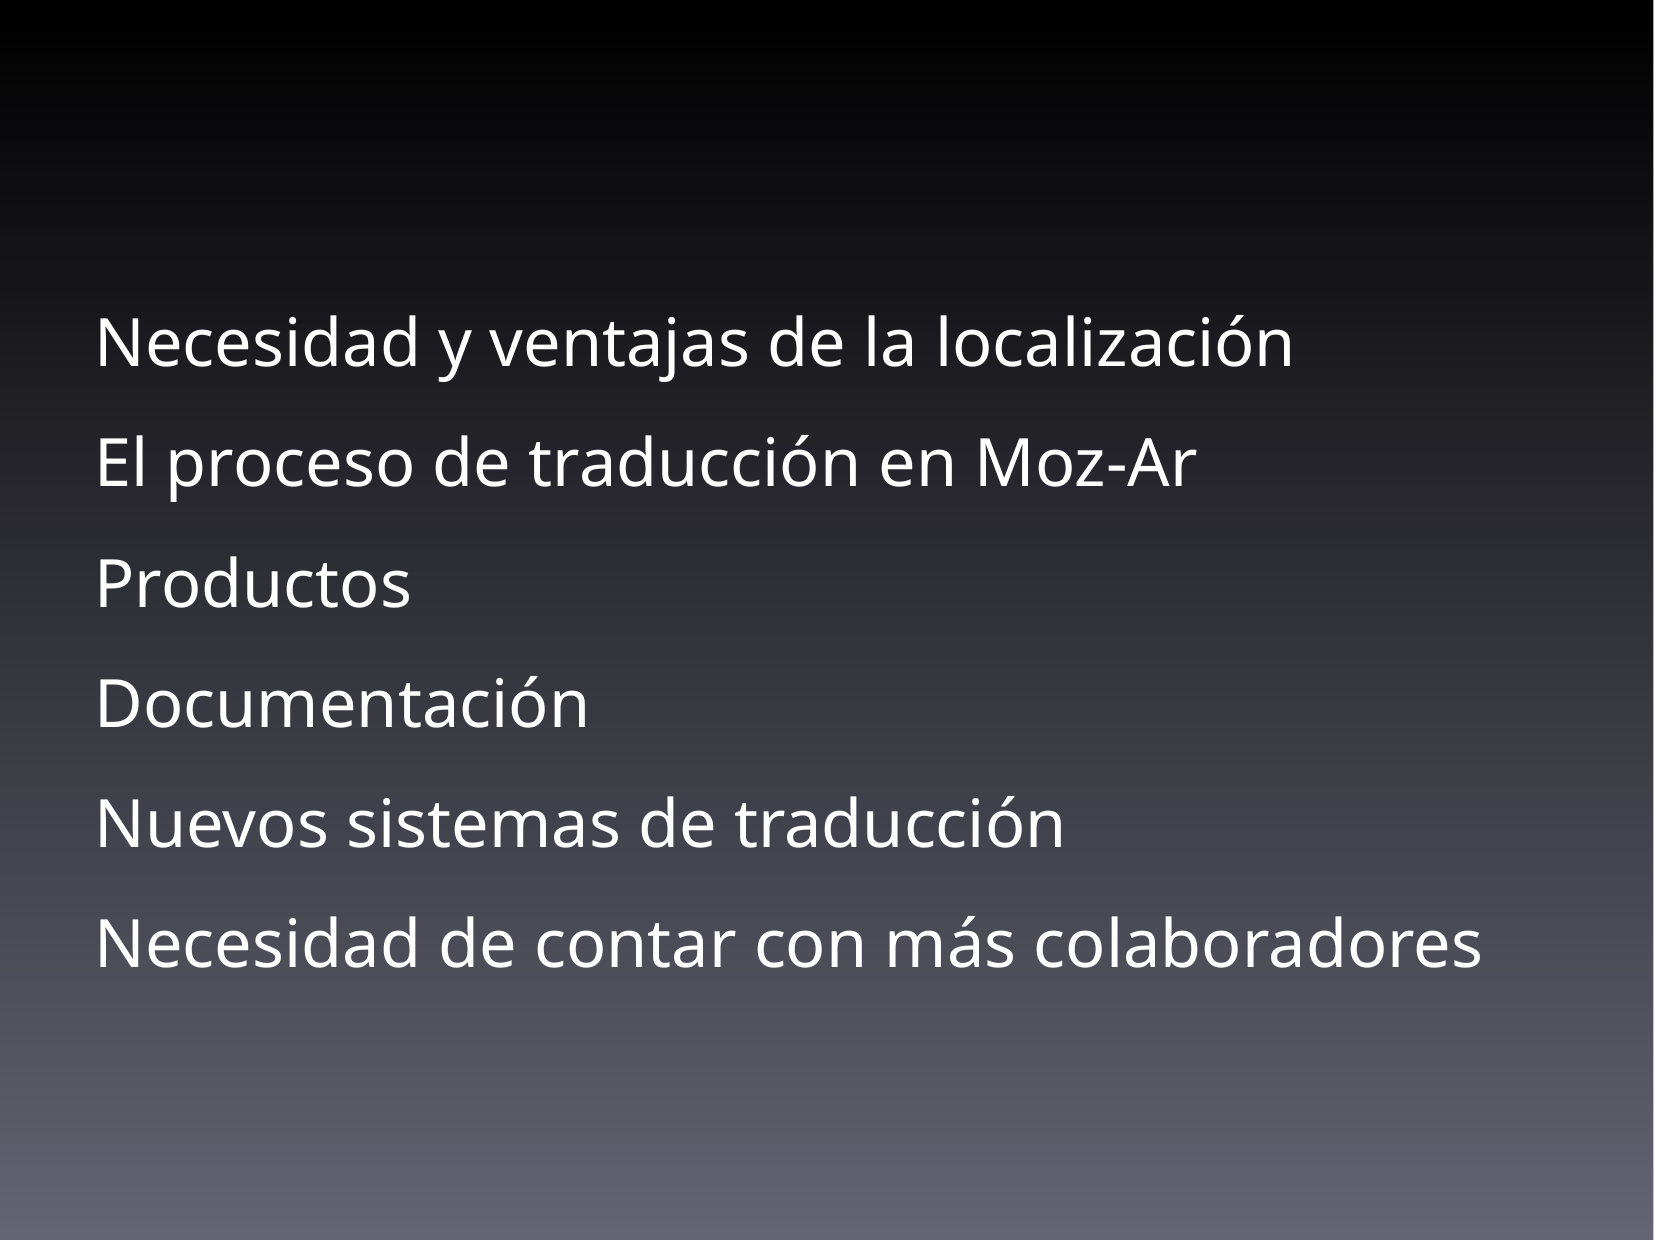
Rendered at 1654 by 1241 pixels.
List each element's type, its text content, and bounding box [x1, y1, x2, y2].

list Necesidad y ventajas de la localización El proceso de traducción en Moz-Ar Productos Documentación Nuevos sistemas de traducción Necesidad de contar con más colaboradores [76, 295, 1565, 1004]
